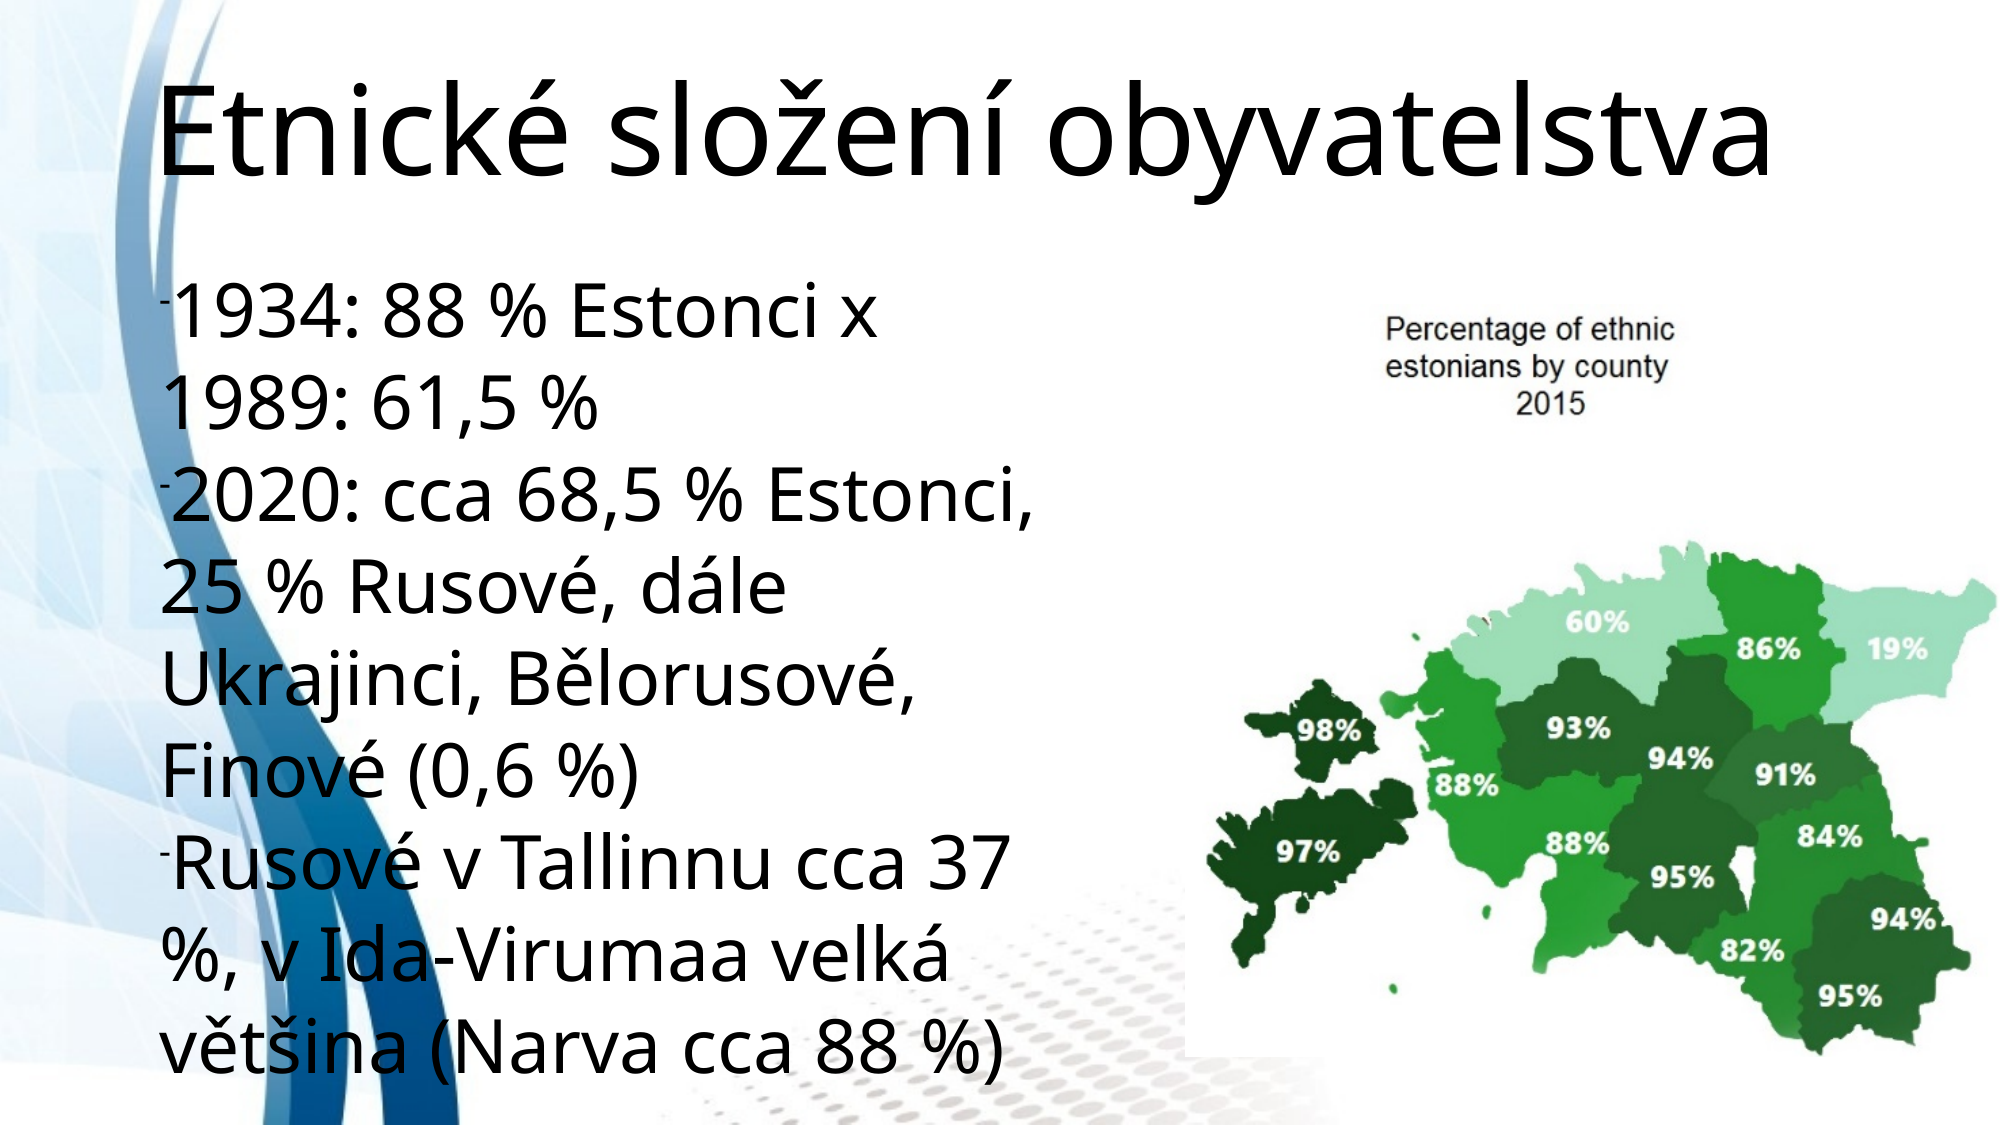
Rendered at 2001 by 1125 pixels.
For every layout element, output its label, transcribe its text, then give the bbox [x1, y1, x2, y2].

picture [279, 1017, 289, 1022]
title Etnické složení obyvatelstva [137, 59, 1863, 278]
picture [0, 0, 2000, 1125]
text_box 1934: 88 % Estonci x 1989: 61,5 % 2020: cca 68,5 % Estonci, 25 % Rusové, dále Ukrajinci, Bělorusové, Finové (0,6 %) Rusové v Tallinnu cca 37 %, v Ida-Virumaa velká většina (Narva cca 88 %) [144, 256, 1081, 1017]
picture [213, 1017, 224, 1022]
